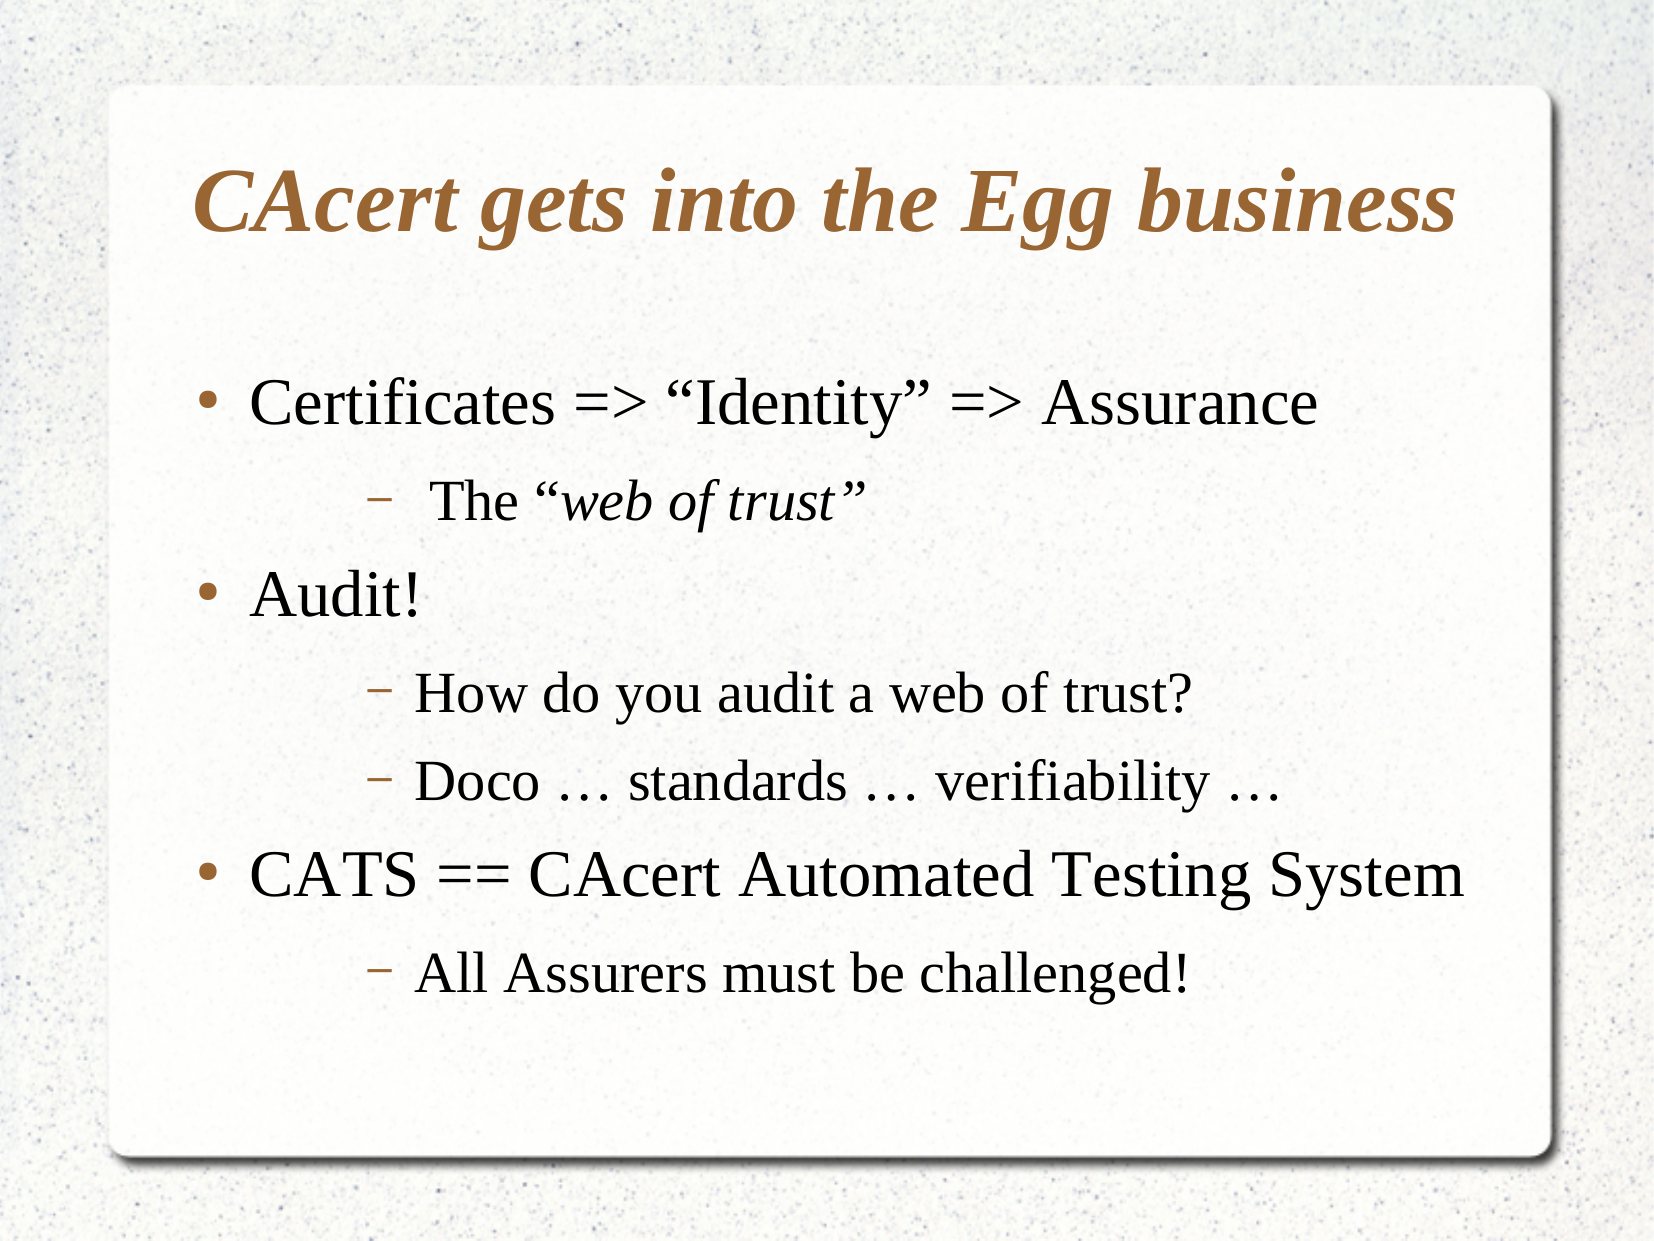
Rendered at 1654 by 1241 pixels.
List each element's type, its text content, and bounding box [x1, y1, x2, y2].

list Certificates => “Identity” => Assurance The “web of trust” Audit! How do you audit a web of trust? Doco … standards … verifiability … CATS == CAcert Automated Testing System All Assurers must be challenged! [178, 364, 1570, 1147]
picture [0, 0, 1654, 1241]
title CAcert gets into the Egg business [118, 96, 1536, 304]
